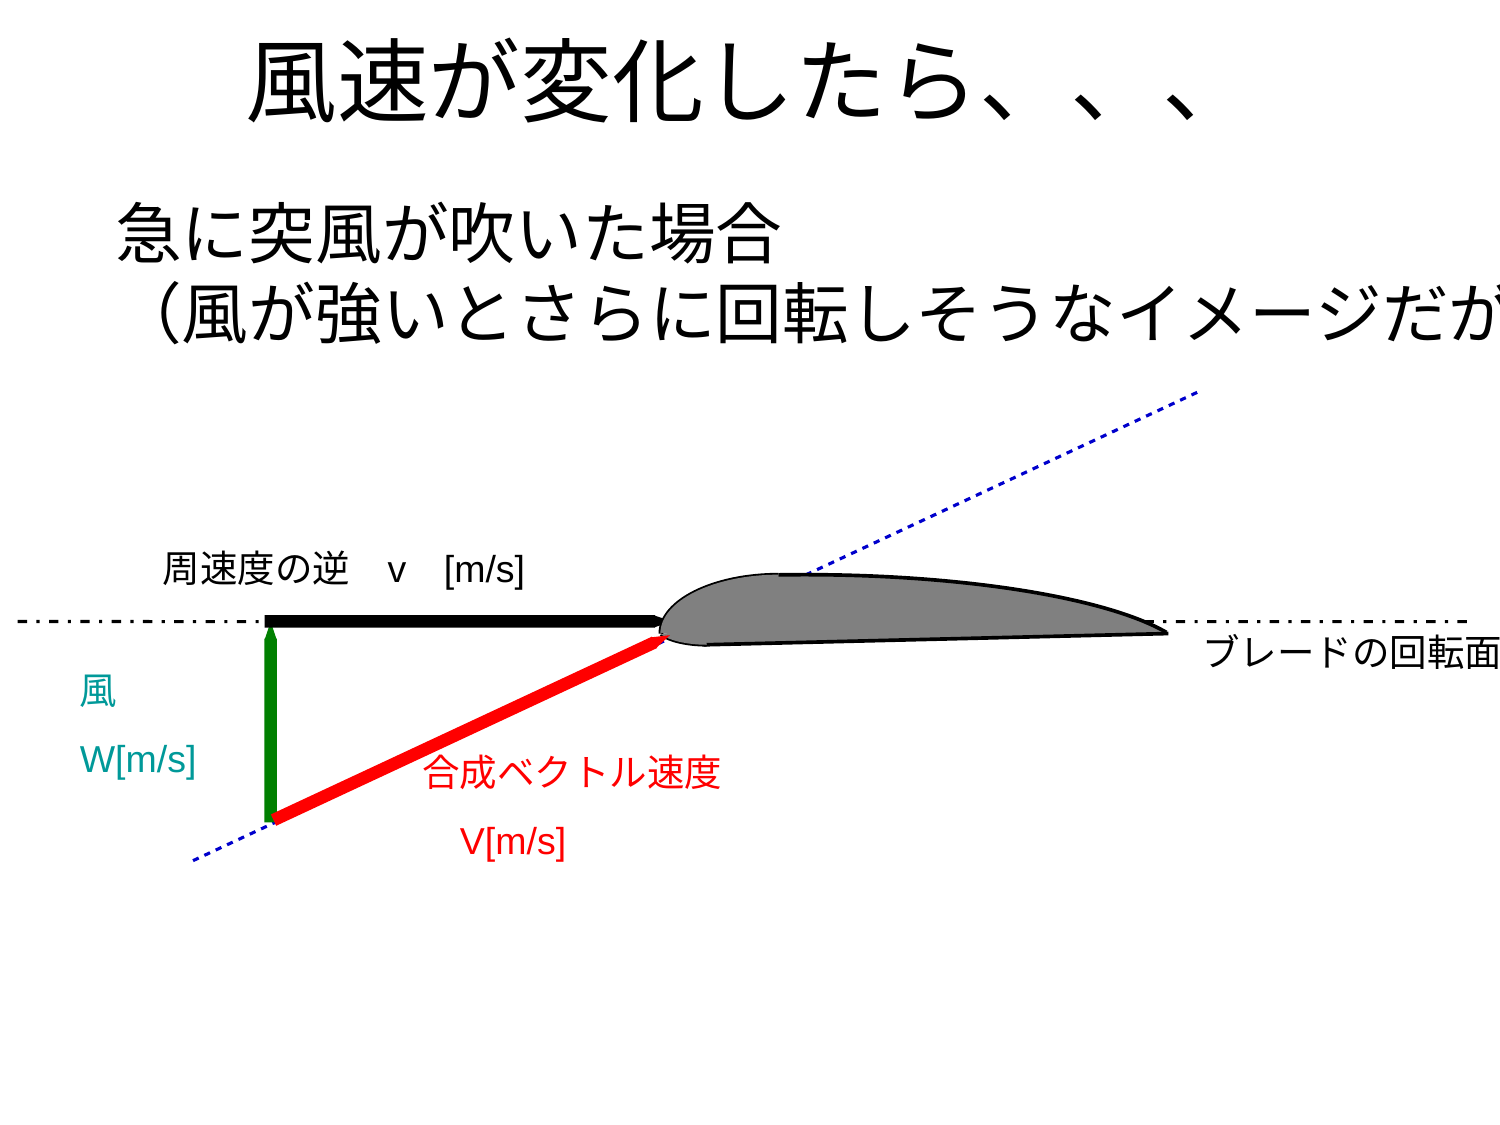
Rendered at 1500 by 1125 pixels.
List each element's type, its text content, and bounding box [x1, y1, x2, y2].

text_box 合成ベクトル速度 V[m/s] [407, 741, 940, 870]
text_box 周速度の逆 v [m/s] [147, 537, 609, 598]
text_box [660, 574, 1158, 645]
text_box 風 W[m/s] [64, 659, 231, 788]
title 風速が変化したら、、、 [75, 0, 1426, 173]
text_box ブレードの回転面 [1187, 621, 1500, 682]
text_box 急に突風が吹いた場合 （風が強いとさらに回転しそうなイメージだが、、、） [100, 185, 1500, 360]
